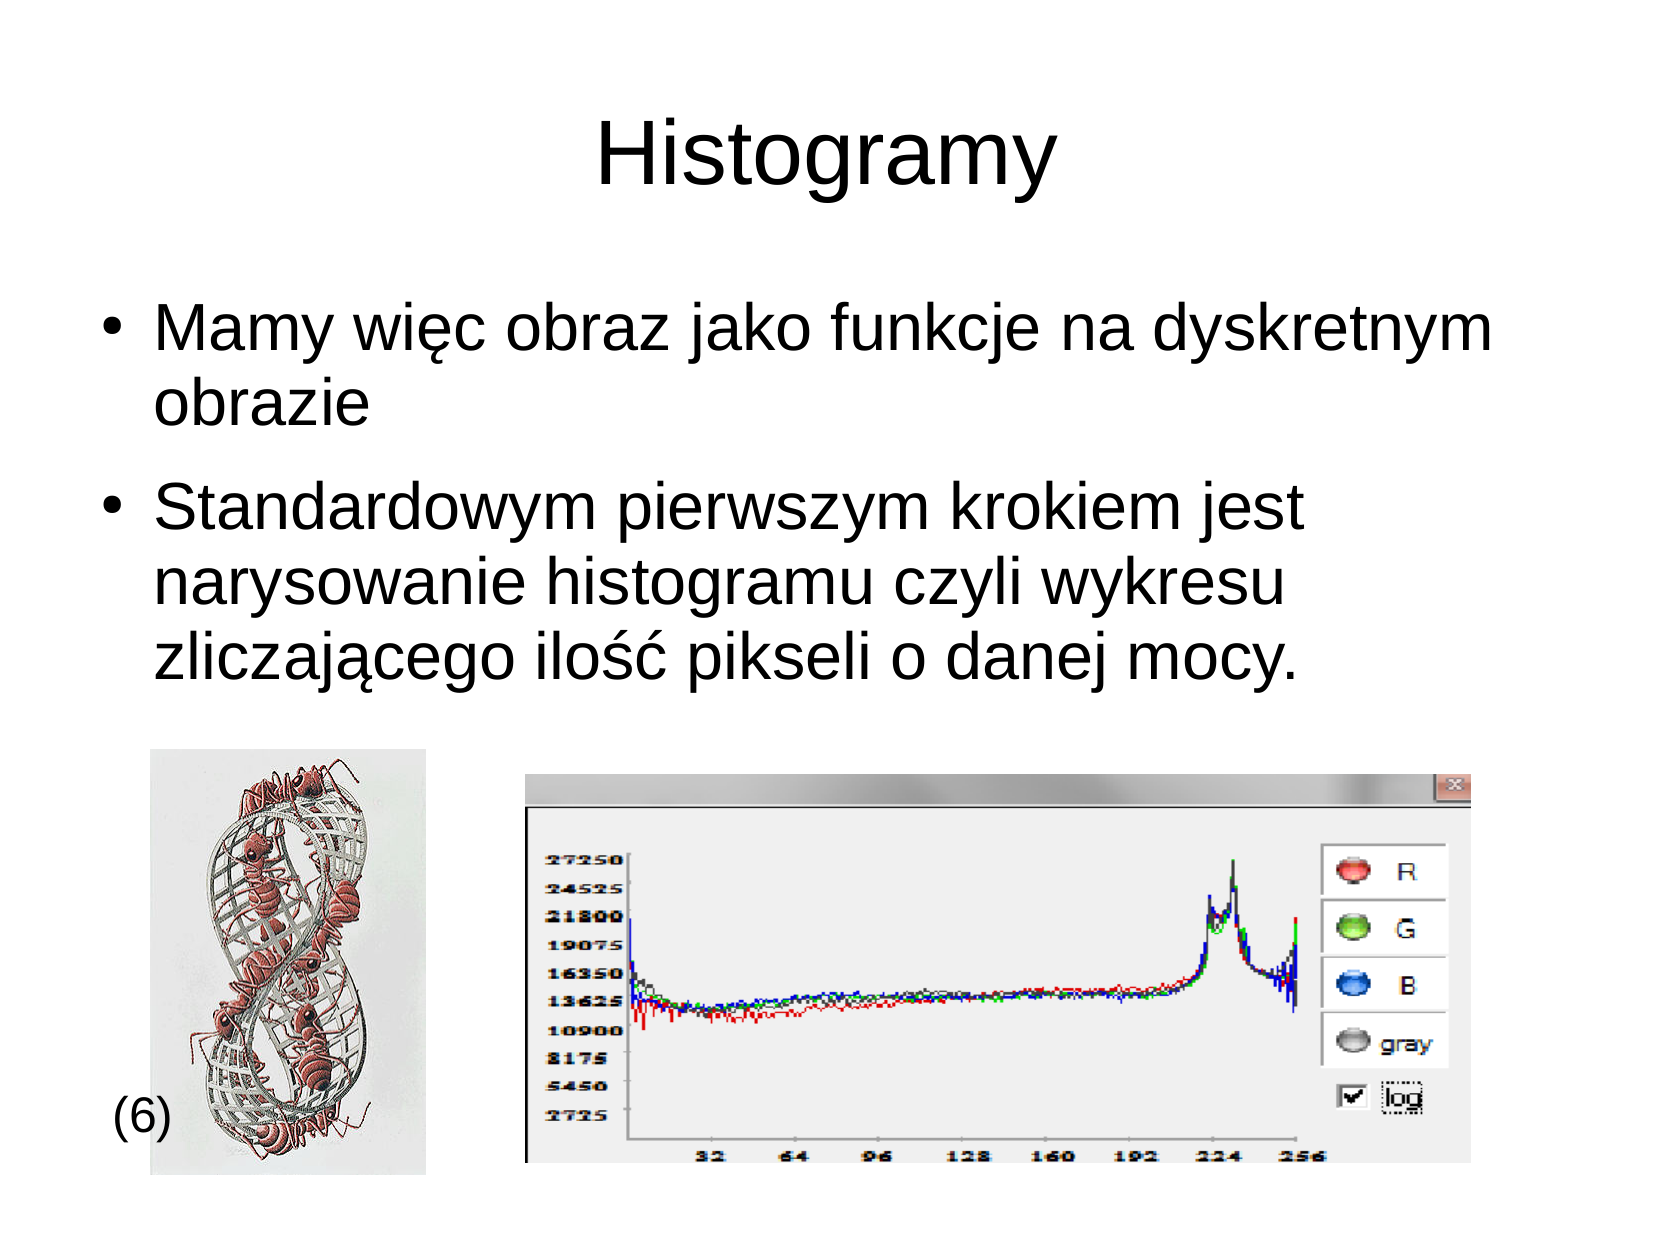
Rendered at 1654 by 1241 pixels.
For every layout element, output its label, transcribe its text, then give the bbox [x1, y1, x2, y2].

list Mamy więc obraz jako funkcje na dyskretnym obrazie Standardowym pierwszym krokiem jest narysowanie histogramu czyli wykresu zliczającego ilość pikseli o danej mocy. [82, 290, 1571, 1109]
title Histogramy [82, 49, 1571, 257]
picture [525, 774, 1471, 1163]
picture [150, 749, 426, 1175]
text_box (6) [112, 1087, 188, 1144]
